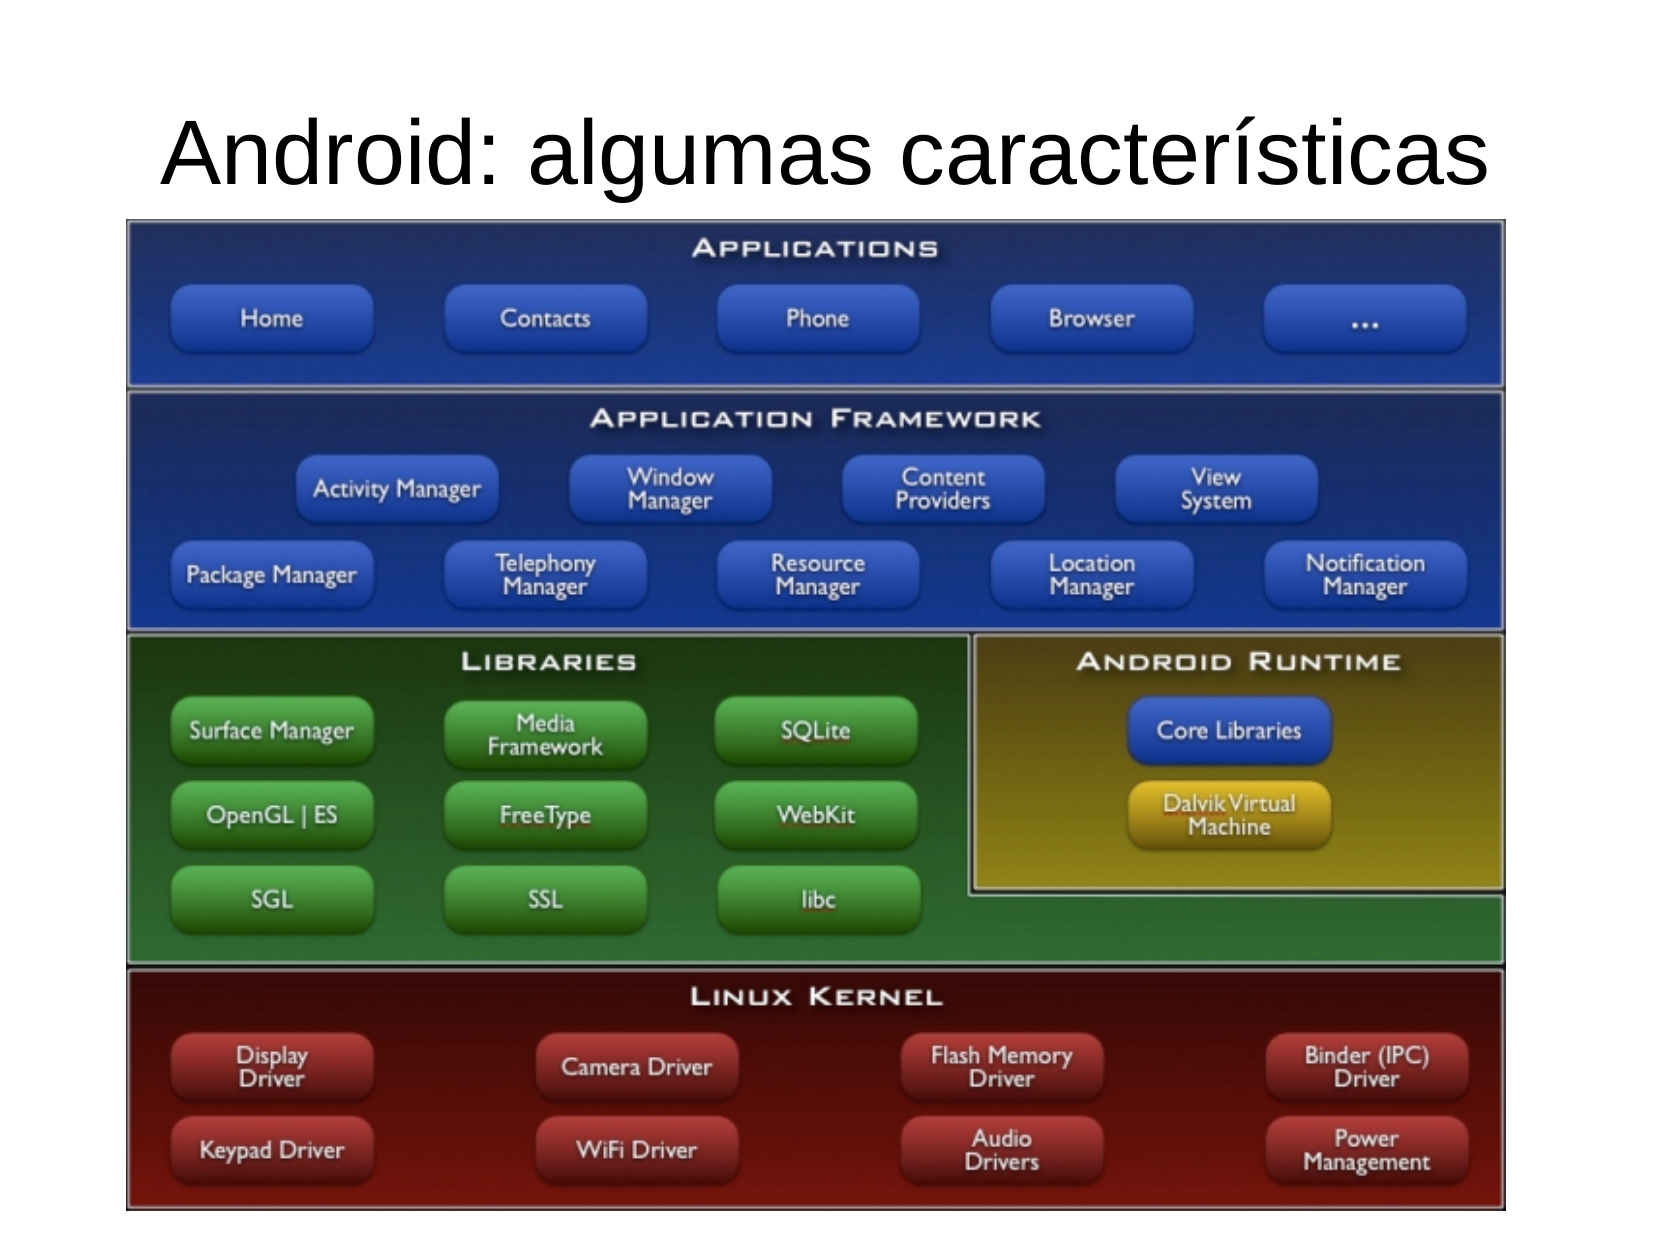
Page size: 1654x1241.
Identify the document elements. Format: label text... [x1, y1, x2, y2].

picture [126, 219, 1506, 1211]
title Android: algumas características [82, 49, 1571, 257]
